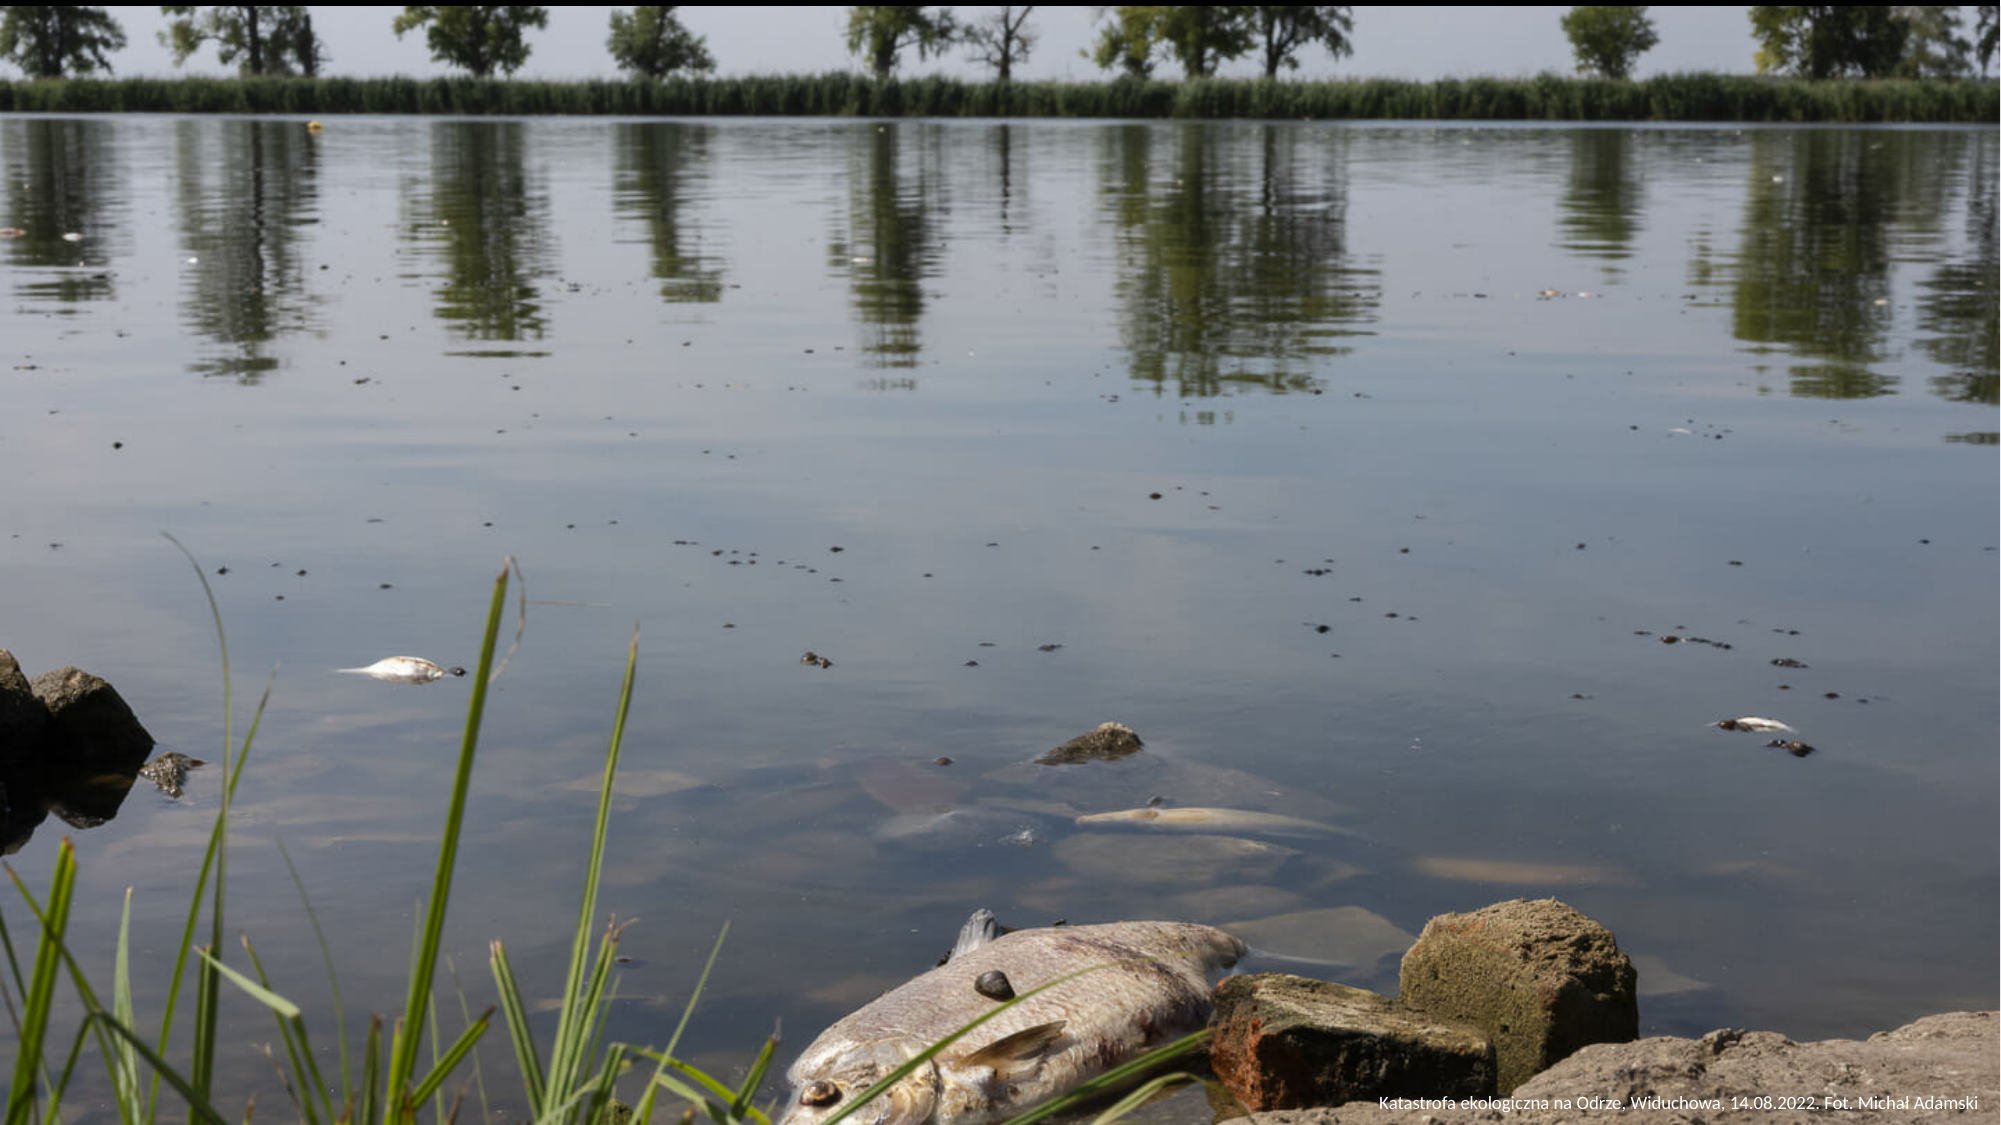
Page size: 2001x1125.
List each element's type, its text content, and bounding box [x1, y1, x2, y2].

text_box Katastrofa ekologiczna na Odrze, Widuchowa, 14.08.2022. Fot. Michał Adamski [1364, 1083, 2000, 1122]
picture [0, 6, 2000, 1125]
text_box [0, 0, 2000, 6]
